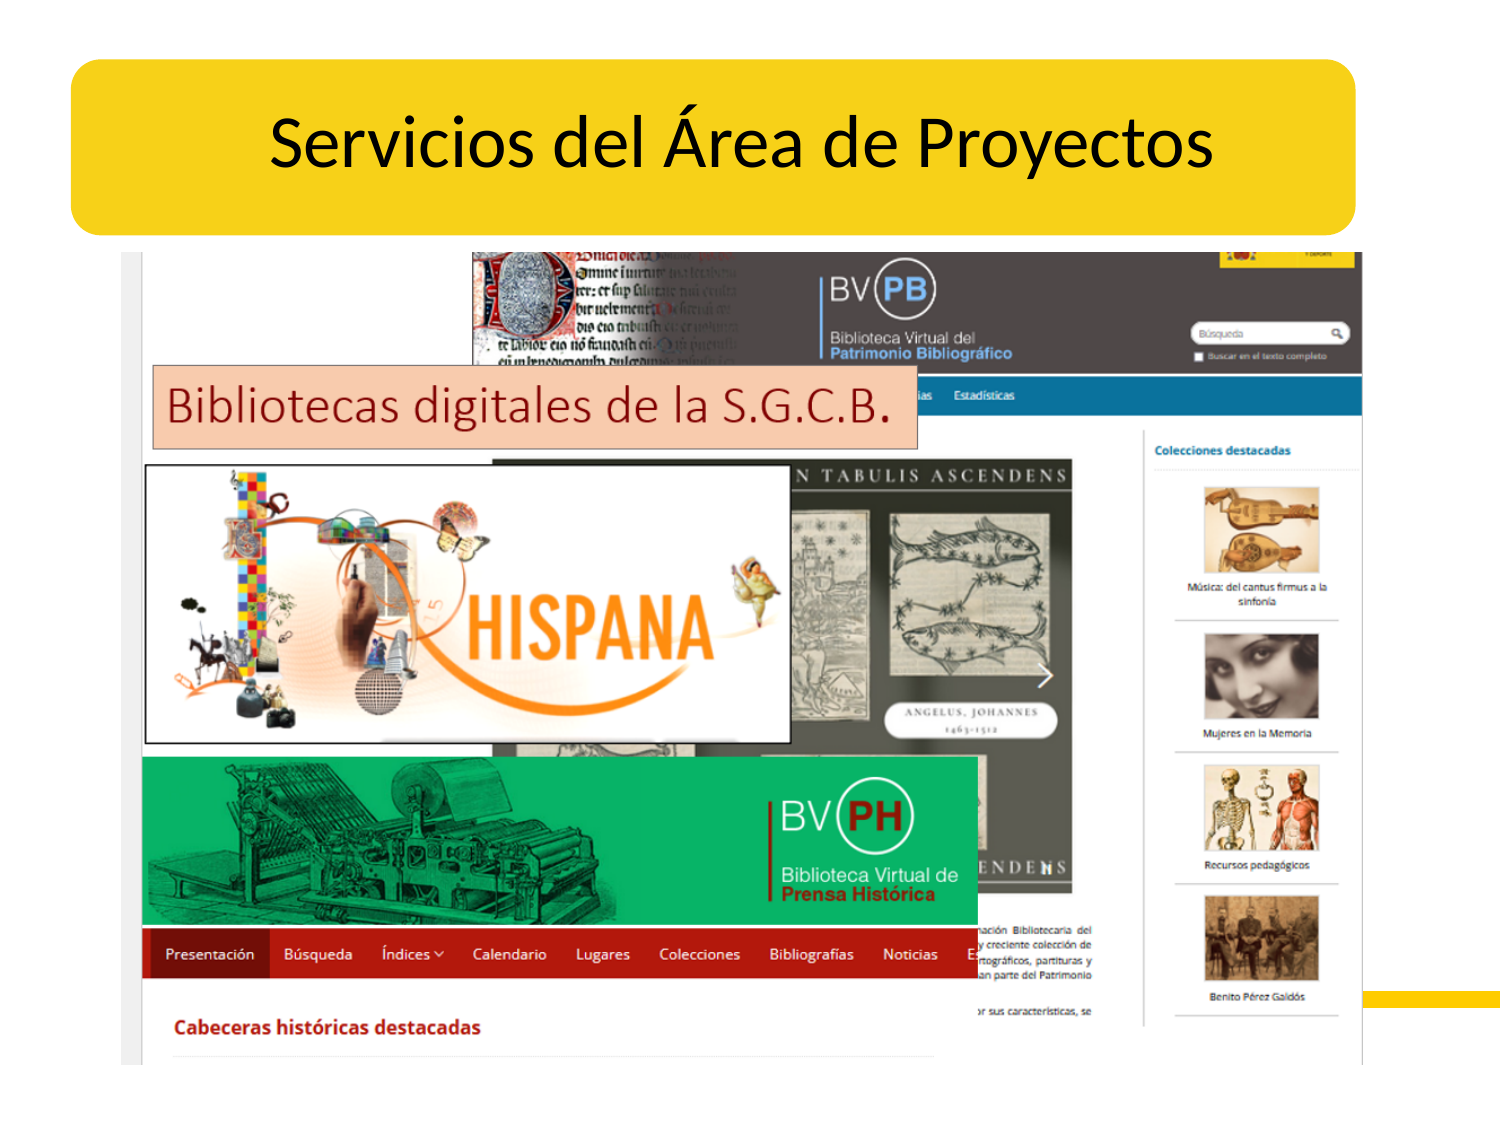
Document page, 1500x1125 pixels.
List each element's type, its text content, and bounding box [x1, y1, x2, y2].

text_box [71, 60, 103, 235]
picture [121, 252, 1363, 1065]
title Servicios del Área de Proyectos [103, 60, 1382, 235]
